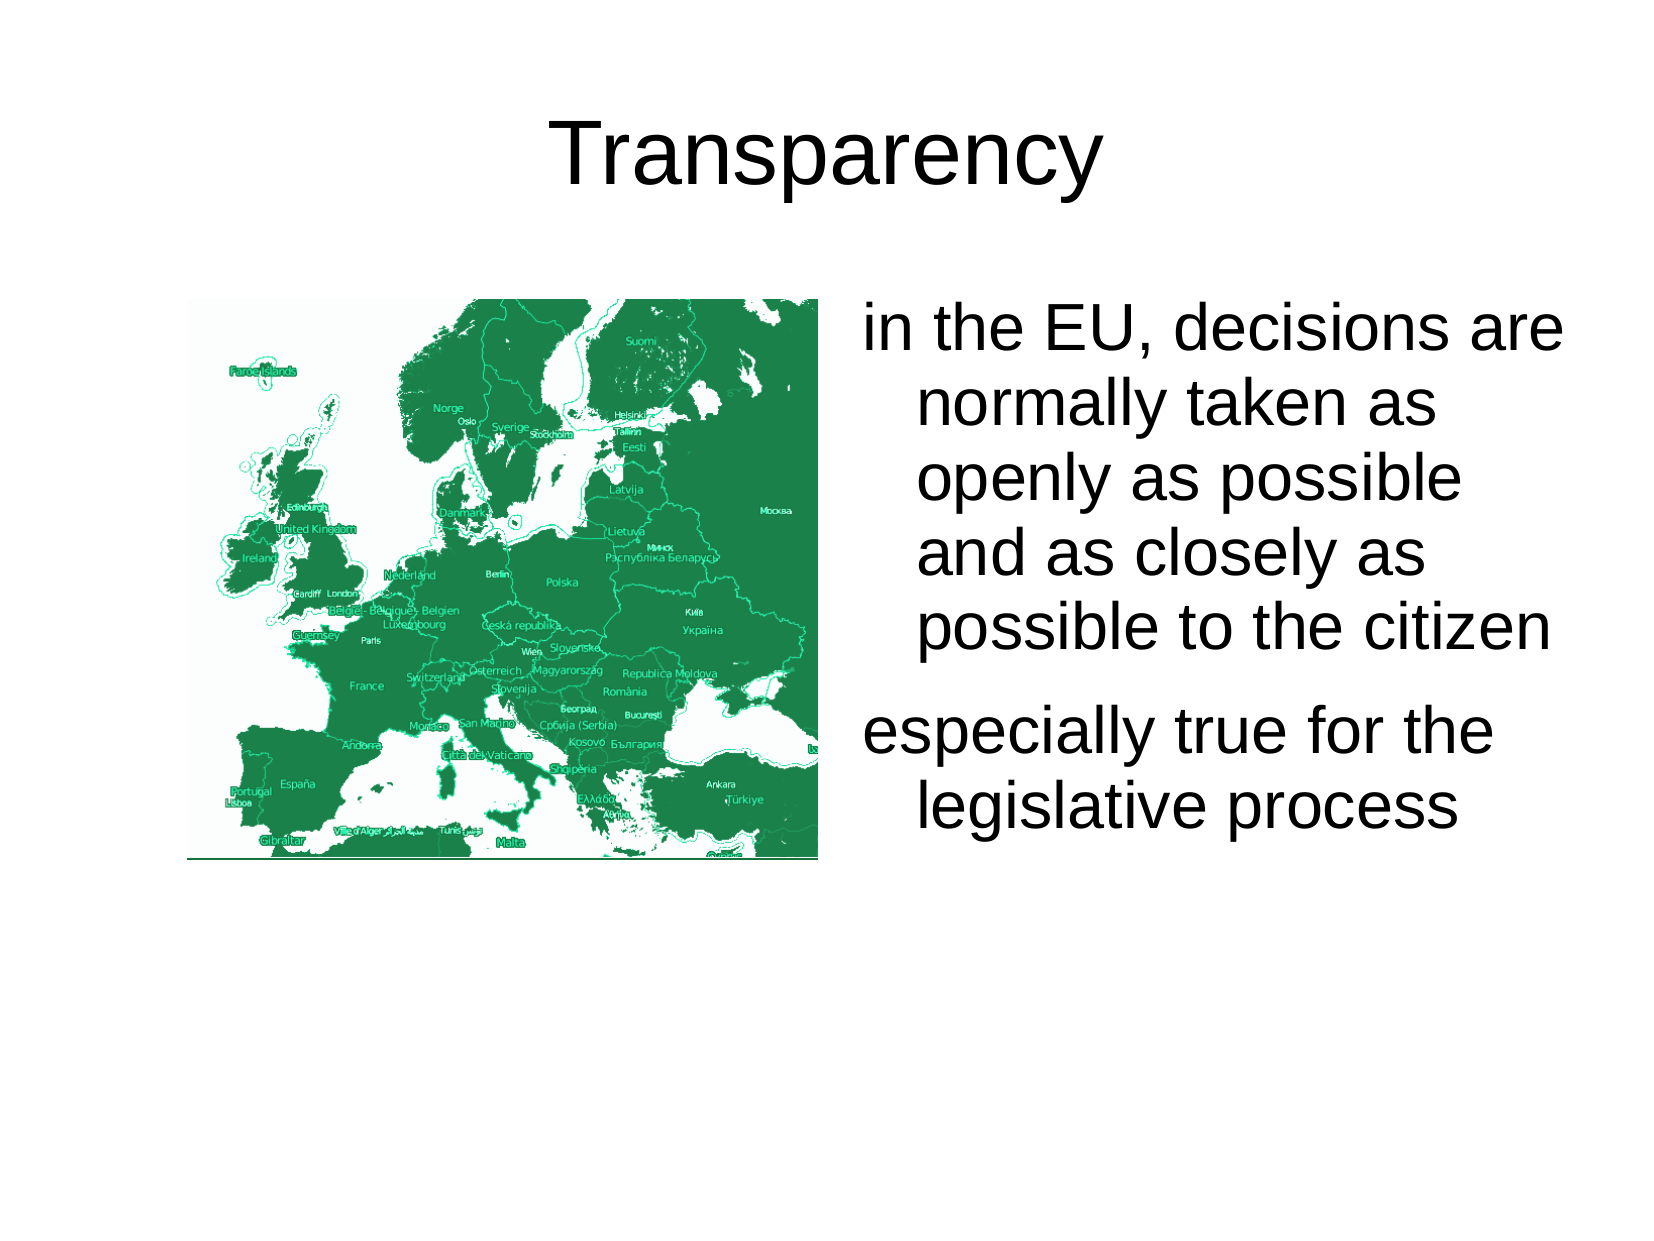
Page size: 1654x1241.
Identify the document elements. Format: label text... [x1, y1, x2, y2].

picture [187, 299, 818, 860]
list in the EU, decisions are normally taken as openly as possible and as closely as possible to the citizen especially true for the legislative process [845, 290, 1572, 1109]
title Transparency [82, 49, 1571, 257]
